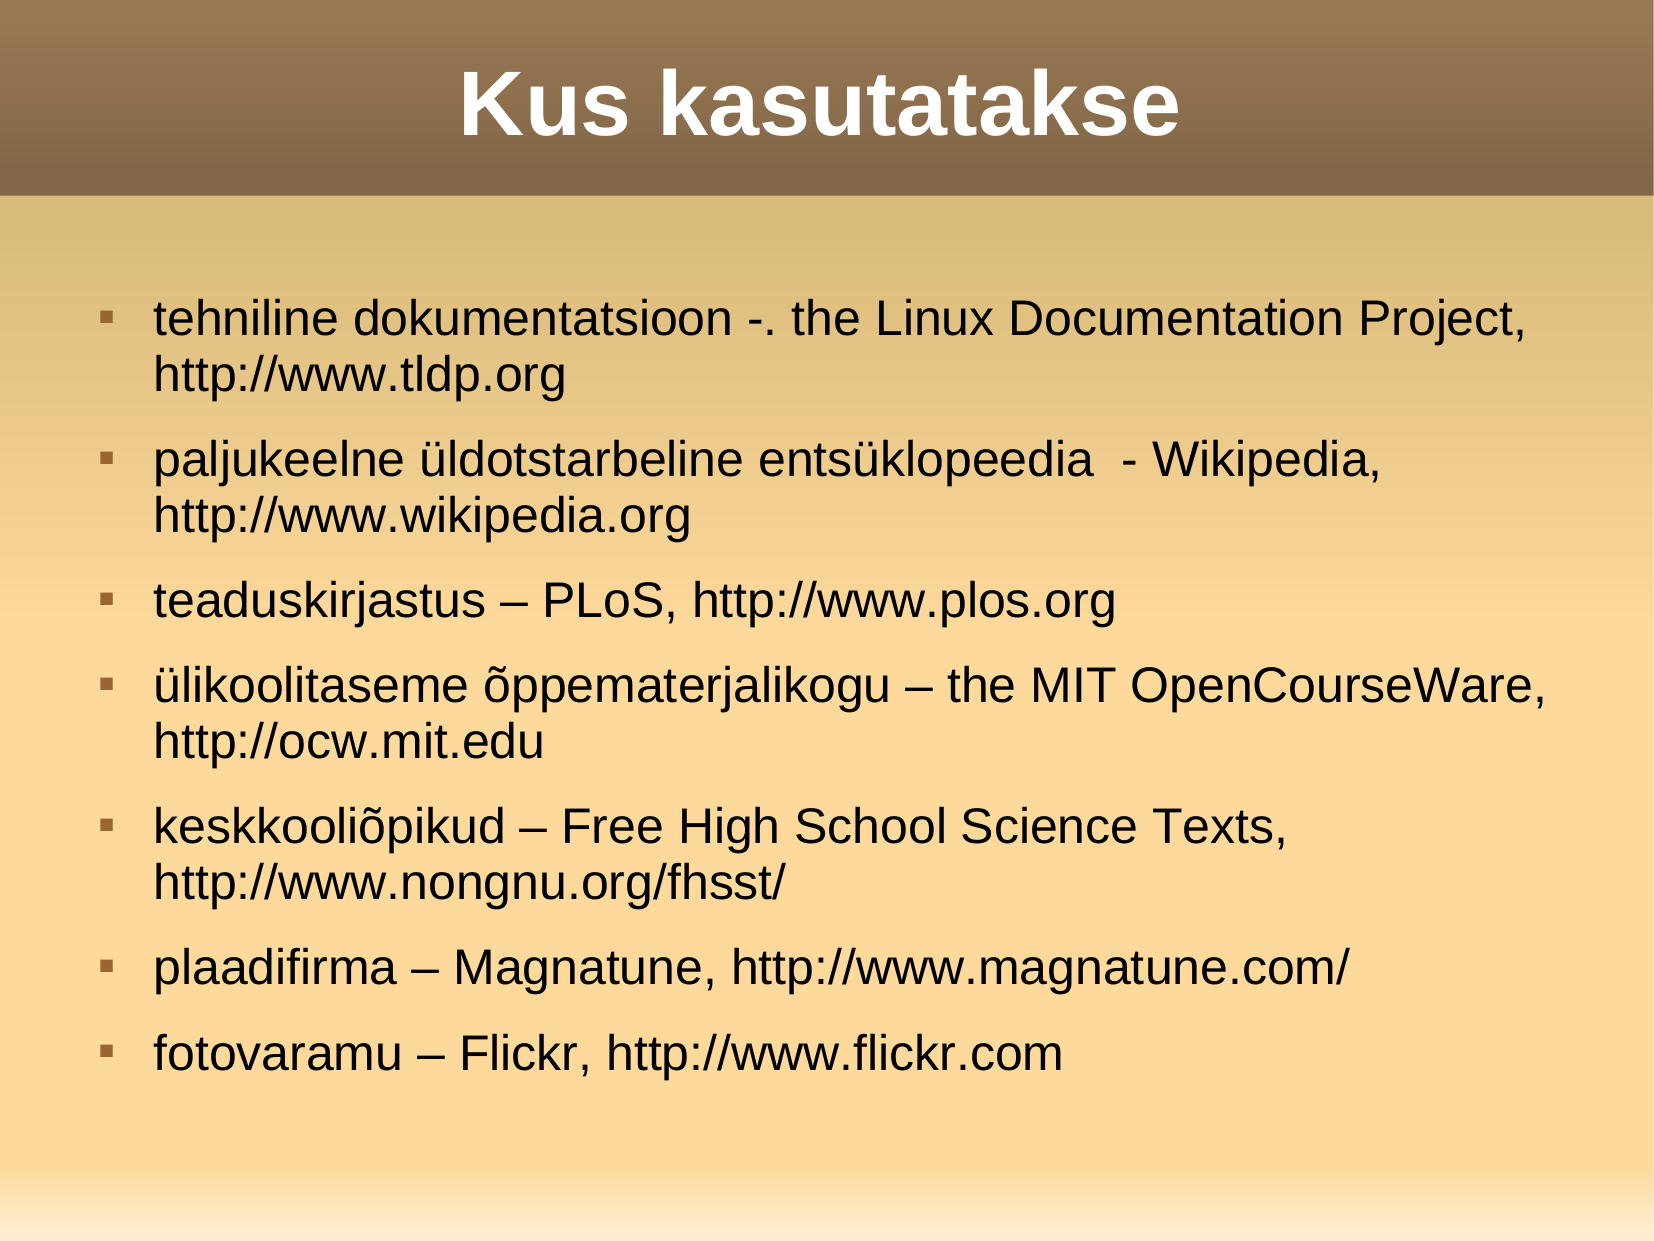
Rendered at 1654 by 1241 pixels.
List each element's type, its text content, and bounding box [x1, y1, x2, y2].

picture [0, 0, 1654, 1241]
list tehniline dokumentatsioon -. the Linux Documentation Project, http://www.tldp.org paljukeelne üldotstarbeline entsüklopeedia - Wikipedia, http://www.wikipedia.org teaduskirjastus – PLoS, http://www.plos.org ülikoolitaseme õppematerjalikogu – the MIT OpenCourseWare, http://ocw.mit.edu keskkooliõpikud – Free High School Science Texts, http://www.nongnu.org/fhsst/ plaadifirma – Magnatune, http://www.magnatune.com/ fotovaramu – Flickr, http://www.flickr.com [82, 290, 1571, 1094]
title Kus kasutatakse [76, 7, 1565, 200]
